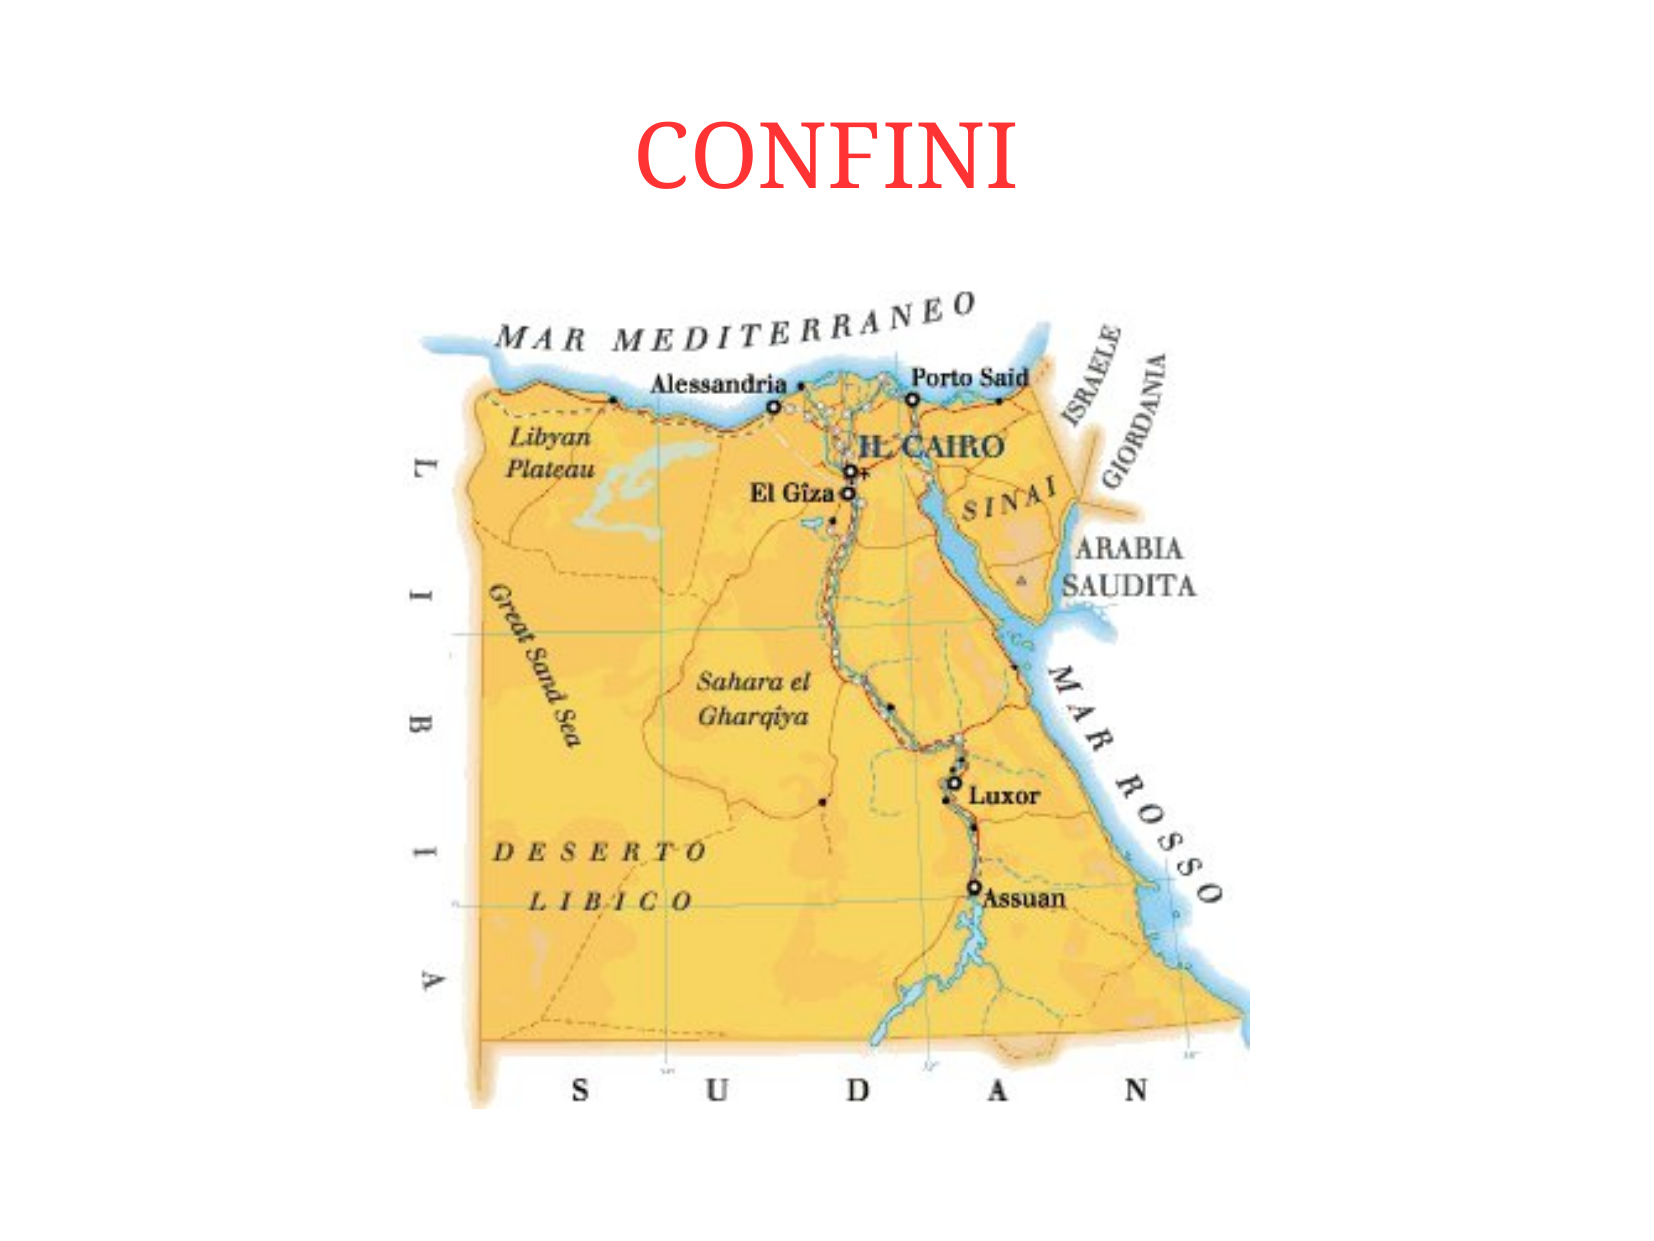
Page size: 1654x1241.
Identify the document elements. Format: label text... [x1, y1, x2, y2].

picture [403, 290, 1250, 1109]
title CONFINI [82, 49, 1571, 257]
